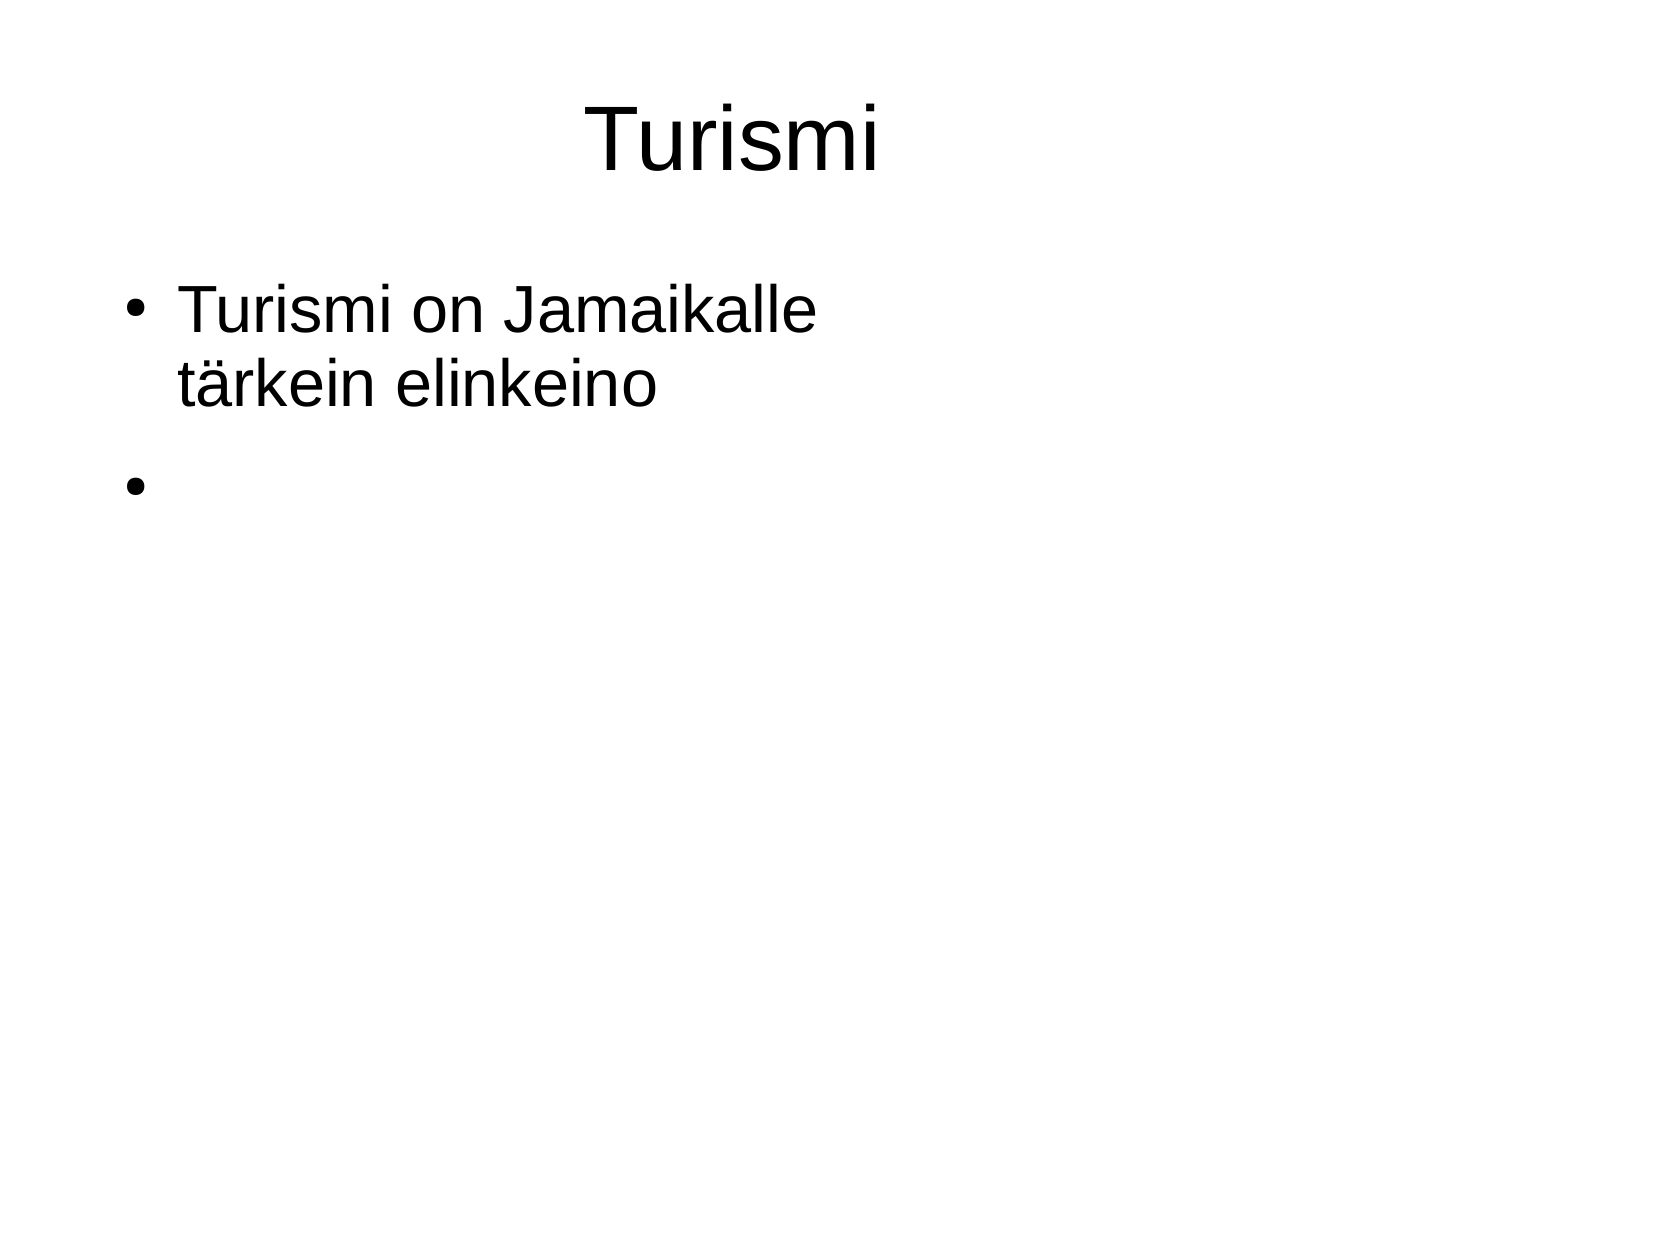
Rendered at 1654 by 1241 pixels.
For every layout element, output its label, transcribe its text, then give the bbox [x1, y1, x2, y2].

title Turismi [0, 35, 1477, 243]
list Turismi on Jamaikalle tärkein elinkeino [106, 271, 1016, 508]
